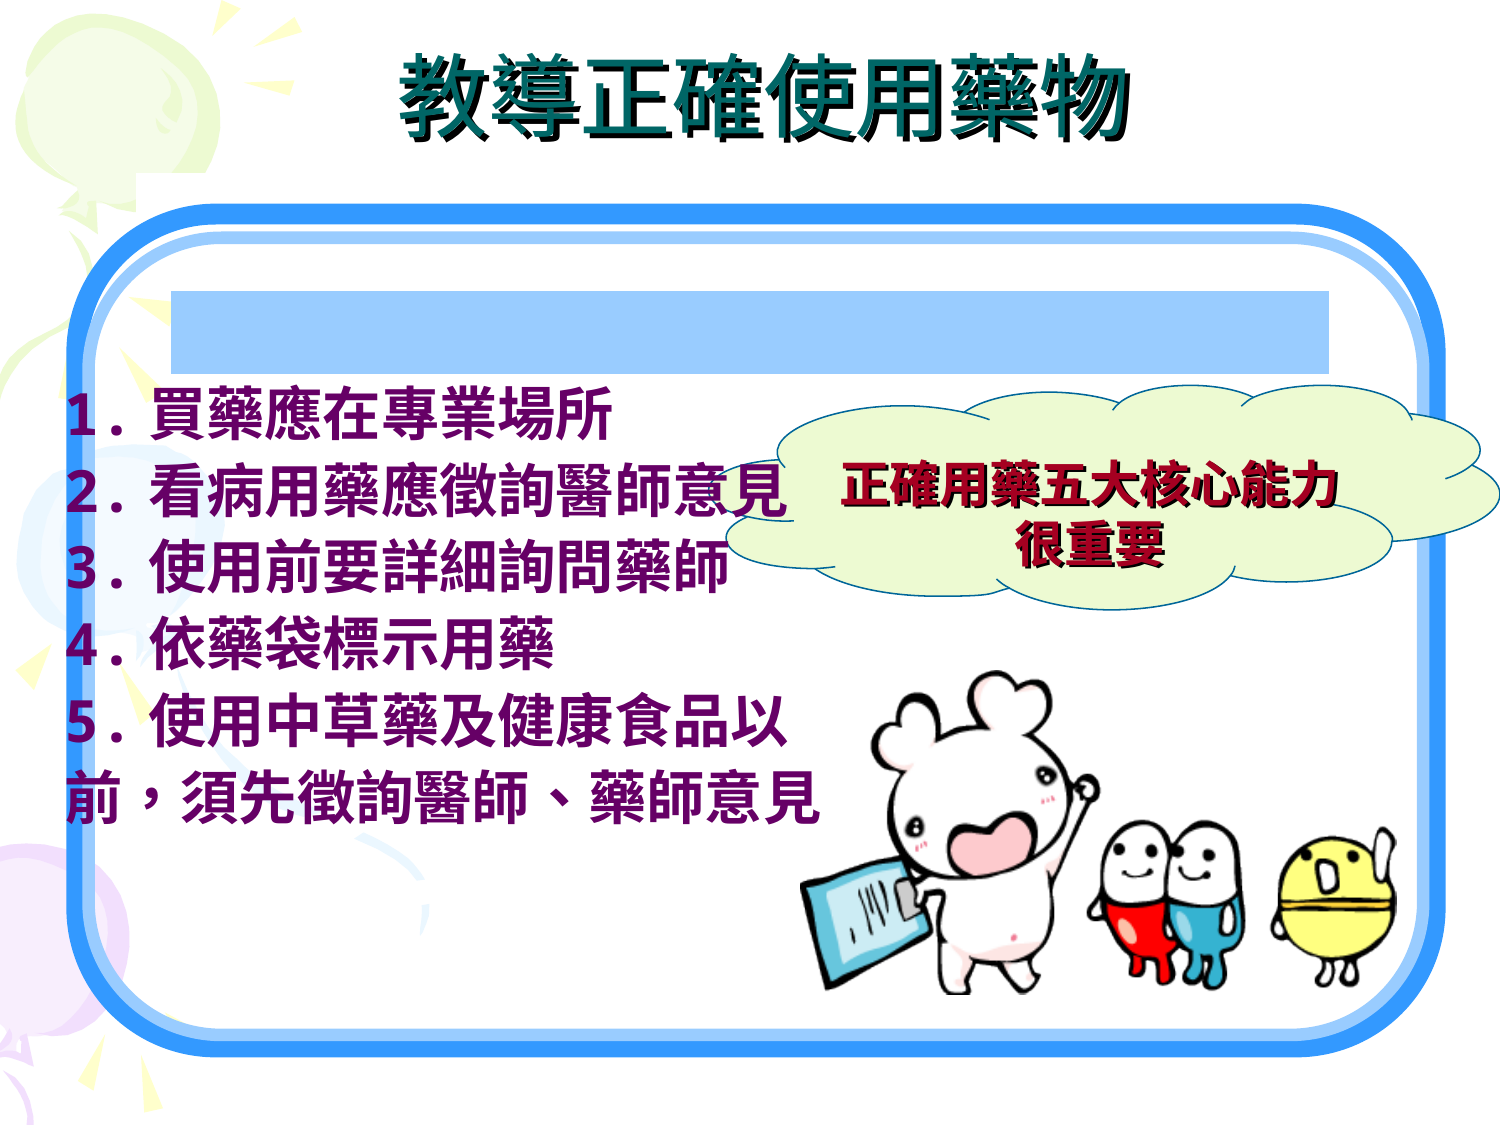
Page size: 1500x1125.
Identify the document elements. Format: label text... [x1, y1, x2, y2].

picture [800, 670, 1397, 995]
text_box [136, 173, 1341, 226]
text_box 正確用藥五大核心能力 很重要 [840, 444, 1359, 580]
text_box [136, 225, 1341, 260]
text_box [840, 580, 1227, 610]
text_box 教導正確使用藥物 [197, 31, 1329, 158]
text_box [136, 245, 1341, 374]
text_box [840, 385, 1500, 571]
text_box 1.買藥應在專業場所 2.看病用藥應徵詢醫師意見 3.使用前要詳細詢問藥師 4.依藥袋標示用藥 5.使用中草藥及健康食品以前，須先徵詢醫師、藥師意見 [49, 362, 840, 845]
